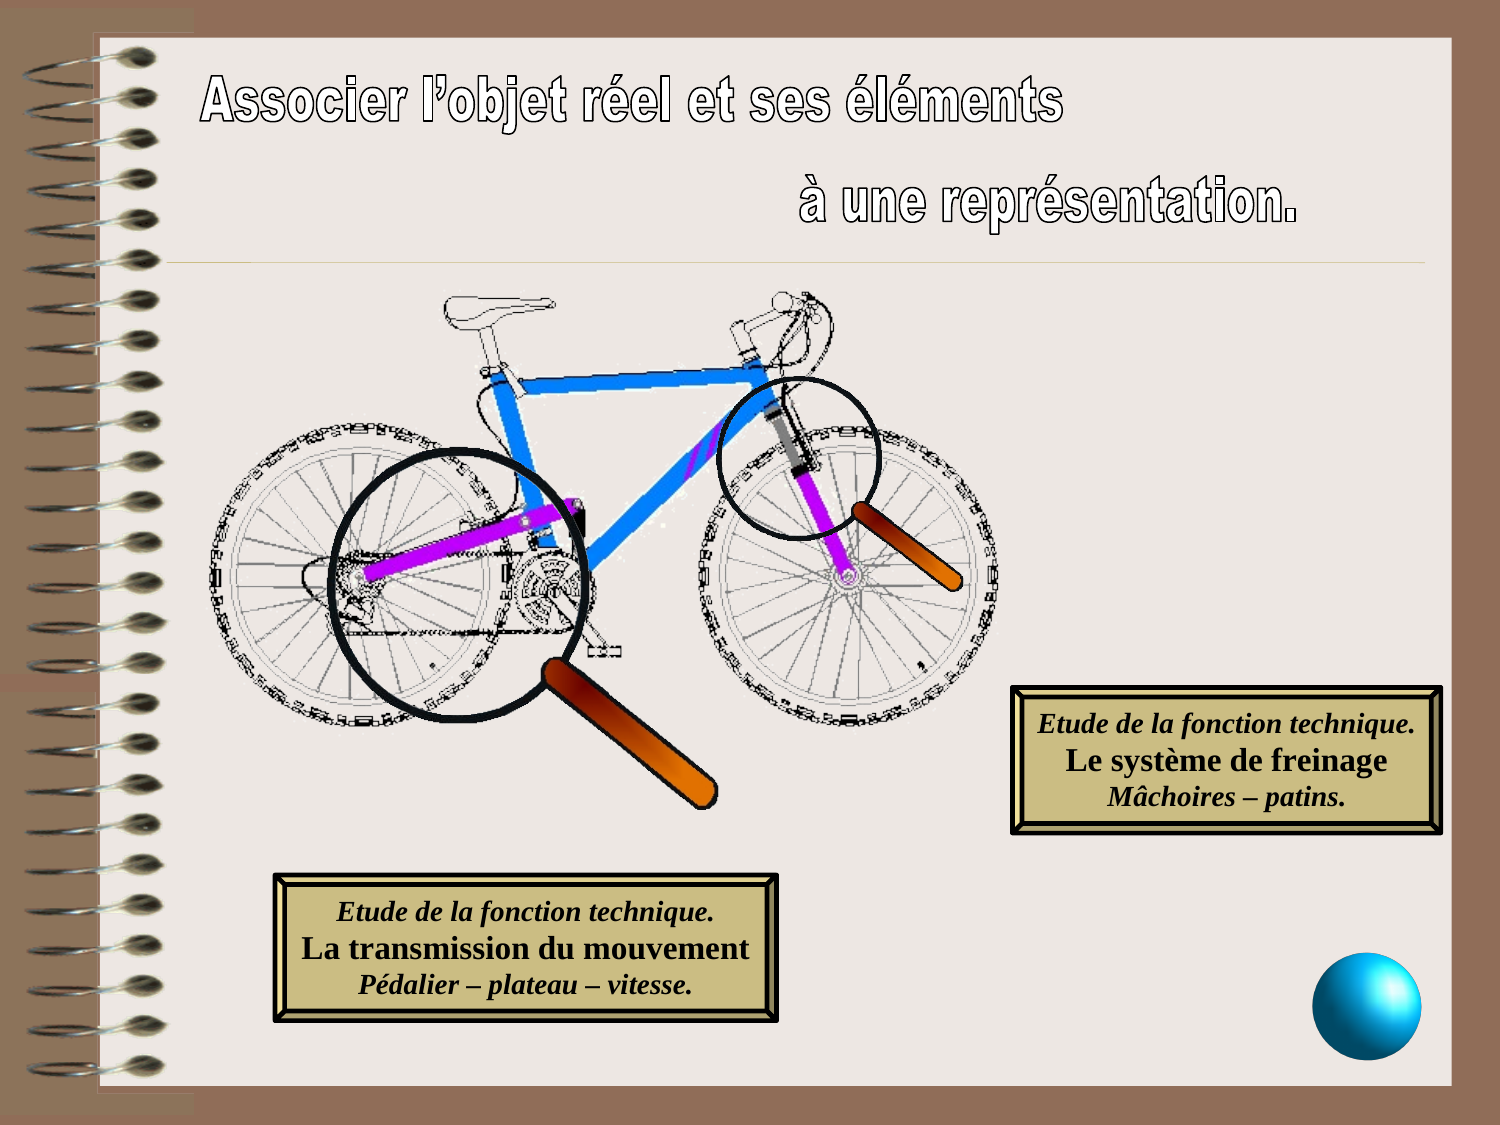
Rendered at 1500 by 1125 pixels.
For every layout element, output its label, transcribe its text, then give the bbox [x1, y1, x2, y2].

text_box [1228, 187, 1254, 223]
text_box [478, 75, 504, 122]
text_box [688, 87, 715, 122]
text_box [899, 75, 910, 85]
text_box [260, 87, 285, 122]
text_box [750, 87, 775, 122]
text_box [777, 87, 804, 122]
text_box [1215, 188, 1224, 222]
text_box [961, 87, 988, 122]
picture [200, 287, 1008, 822]
text_box [661, 76, 670, 121]
text_box [1194, 175, 1212, 223]
text_box [611, 75, 623, 85]
text_box [805, 87, 830, 122]
text_box [990, 187, 1015, 235]
text_box [890, 87, 916, 122]
text_box [436, 75, 446, 101]
text_box [275, 875, 777, 1021]
text_box [843, 188, 867, 222]
text_box [877, 76, 886, 121]
text_box [346, 75, 356, 85]
text_box [855, 75, 867, 85]
text_box [1147, 175, 1165, 223]
text_box [1038, 87, 1063, 122]
picture [0, 8, 194, 674]
text_box [389, 87, 408, 121]
text_box [1166, 187, 1193, 223]
text_box [549, 75, 566, 122]
text_box [602, 87, 629, 122]
text_box [1120, 187, 1144, 222]
text_box [960, 187, 987, 223]
text_box [520, 87, 547, 122]
text_box [1091, 187, 1117, 223]
text_box [507, 75, 517, 85]
text_box [1012, 687, 1441, 834]
text_box [200, 75, 234, 121]
text_box [846, 87, 873, 122]
text_box [872, 187, 896, 222]
text_box [1045, 174, 1057, 185]
text_box Etude de la fonction technique. Le système de freinage Mâchoires – patins. [1021, 696, 1432, 824]
text_box [448, 87, 475, 122]
text_box [502, 88, 517, 135]
text_box [899, 187, 926, 223]
text_box [1019, 75, 1036, 122]
text_box [943, 187, 961, 222]
text_box [1018, 187, 1037, 222]
text_box [1064, 187, 1088, 223]
picture [0, 692, 194, 1115]
text_box [631, 87, 657, 122]
text_box [716, 75, 734, 122]
text_box [800, 187, 826, 222]
text_box [919, 87, 958, 121]
text_box Etude de la fonction technique. La transmission du mouvement Pédalier – plateau – vitesse. [284, 884, 768, 1012]
text_box [359, 87, 386, 122]
text_box [1257, 187, 1281, 222]
text_box [1215, 175, 1224, 185]
text_box [1286, 209, 1295, 221]
text_box [287, 87, 314, 122]
text_box [805, 174, 817, 185]
text_box [424, 76, 432, 121]
text_box [1036, 187, 1063, 223]
text_box [991, 87, 1016, 121]
text_box [316, 87, 343, 122]
text_box [584, 87, 602, 121]
text_box [346, 88, 356, 121]
text_box [234, 87, 259, 122]
